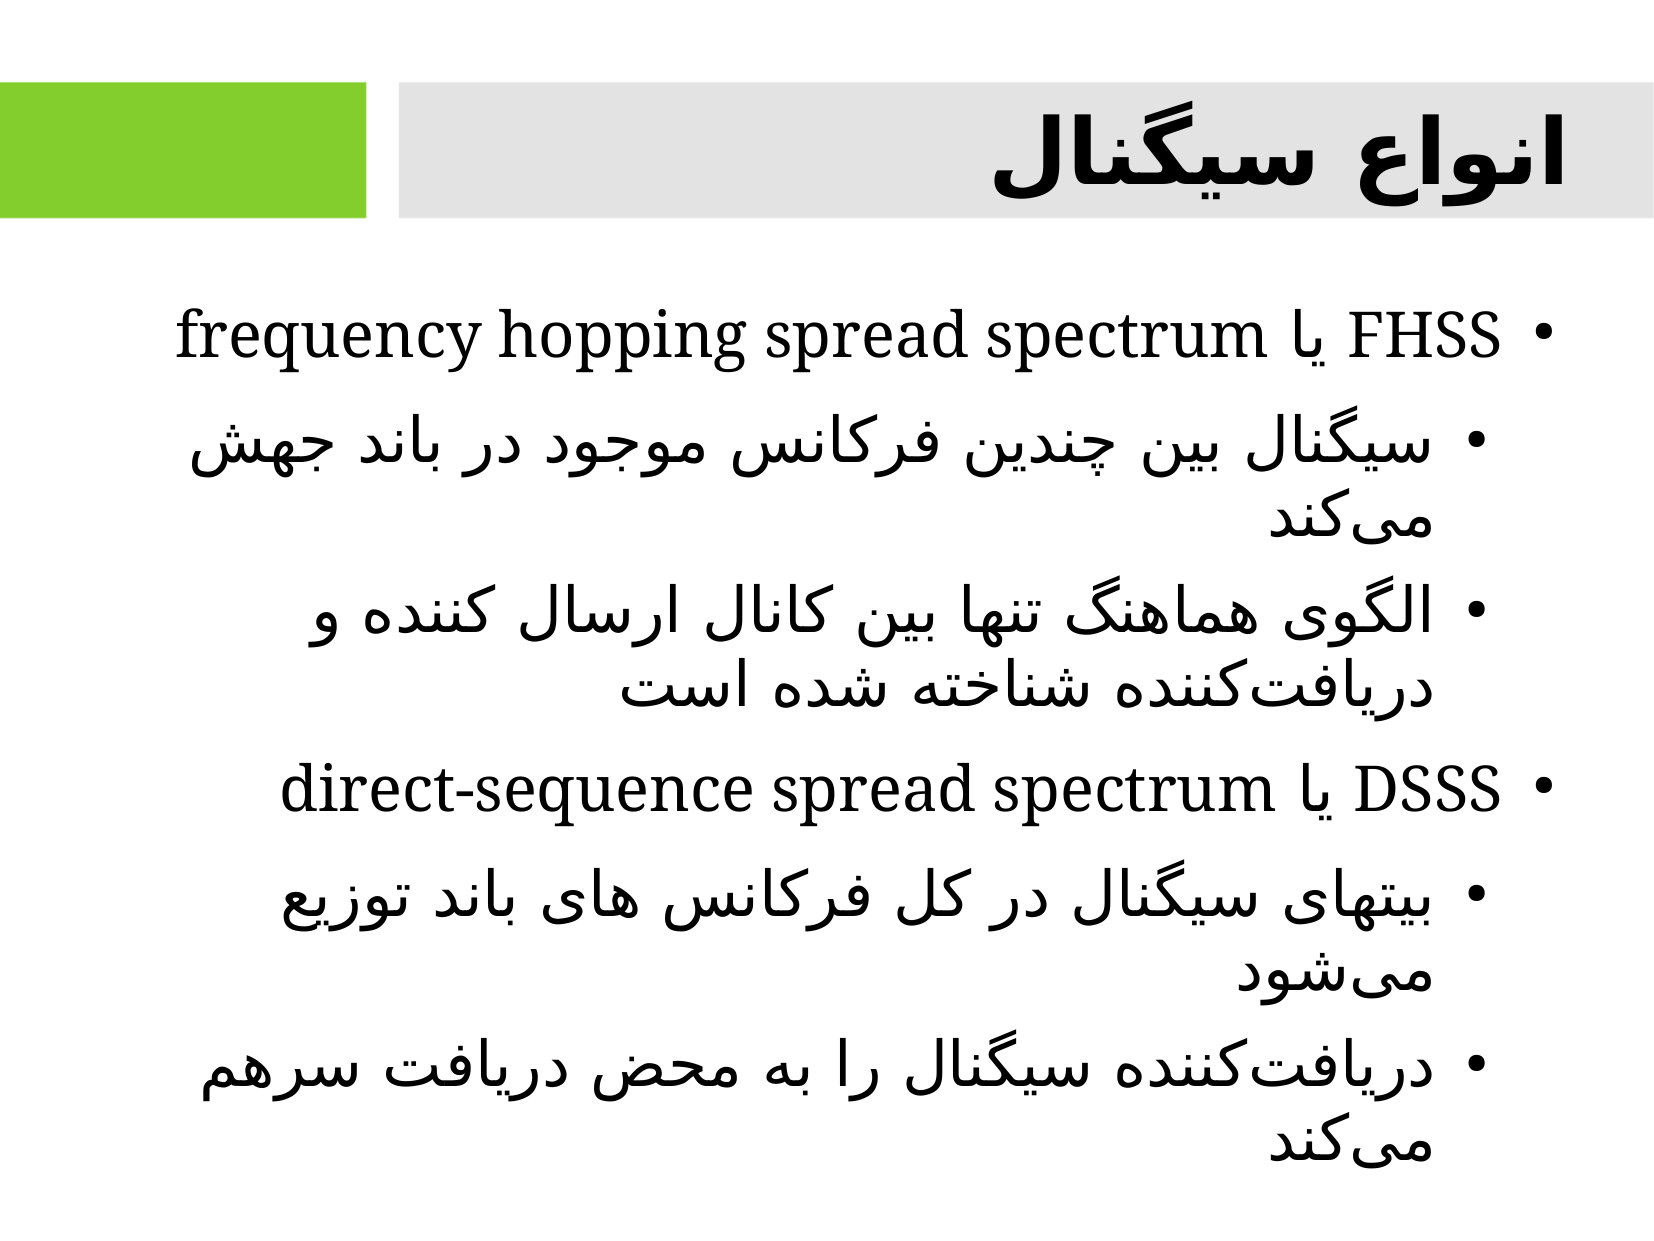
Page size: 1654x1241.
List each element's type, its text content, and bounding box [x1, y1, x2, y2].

title انواع سیگنال [82, 49, 1571, 257]
picture [0, 0, 1654, 1241]
list FHSS یا frequency hopping spread spectrum سیگنال بین چندین فرکانس موجود در باند جهش می‌کند الگوی هماهنگ تنها بین کانال ارسال کننده و دریافت‌کننده شناخته شده است DSSS یا direct-sequence spread spectrum بیتهای سیگنال در کل فرکانس های باند توزیع می‌شود دریافت‌کننده سیگنال را به محض دریافت سرهم می‌کند [82, 290, 1571, 1182]
